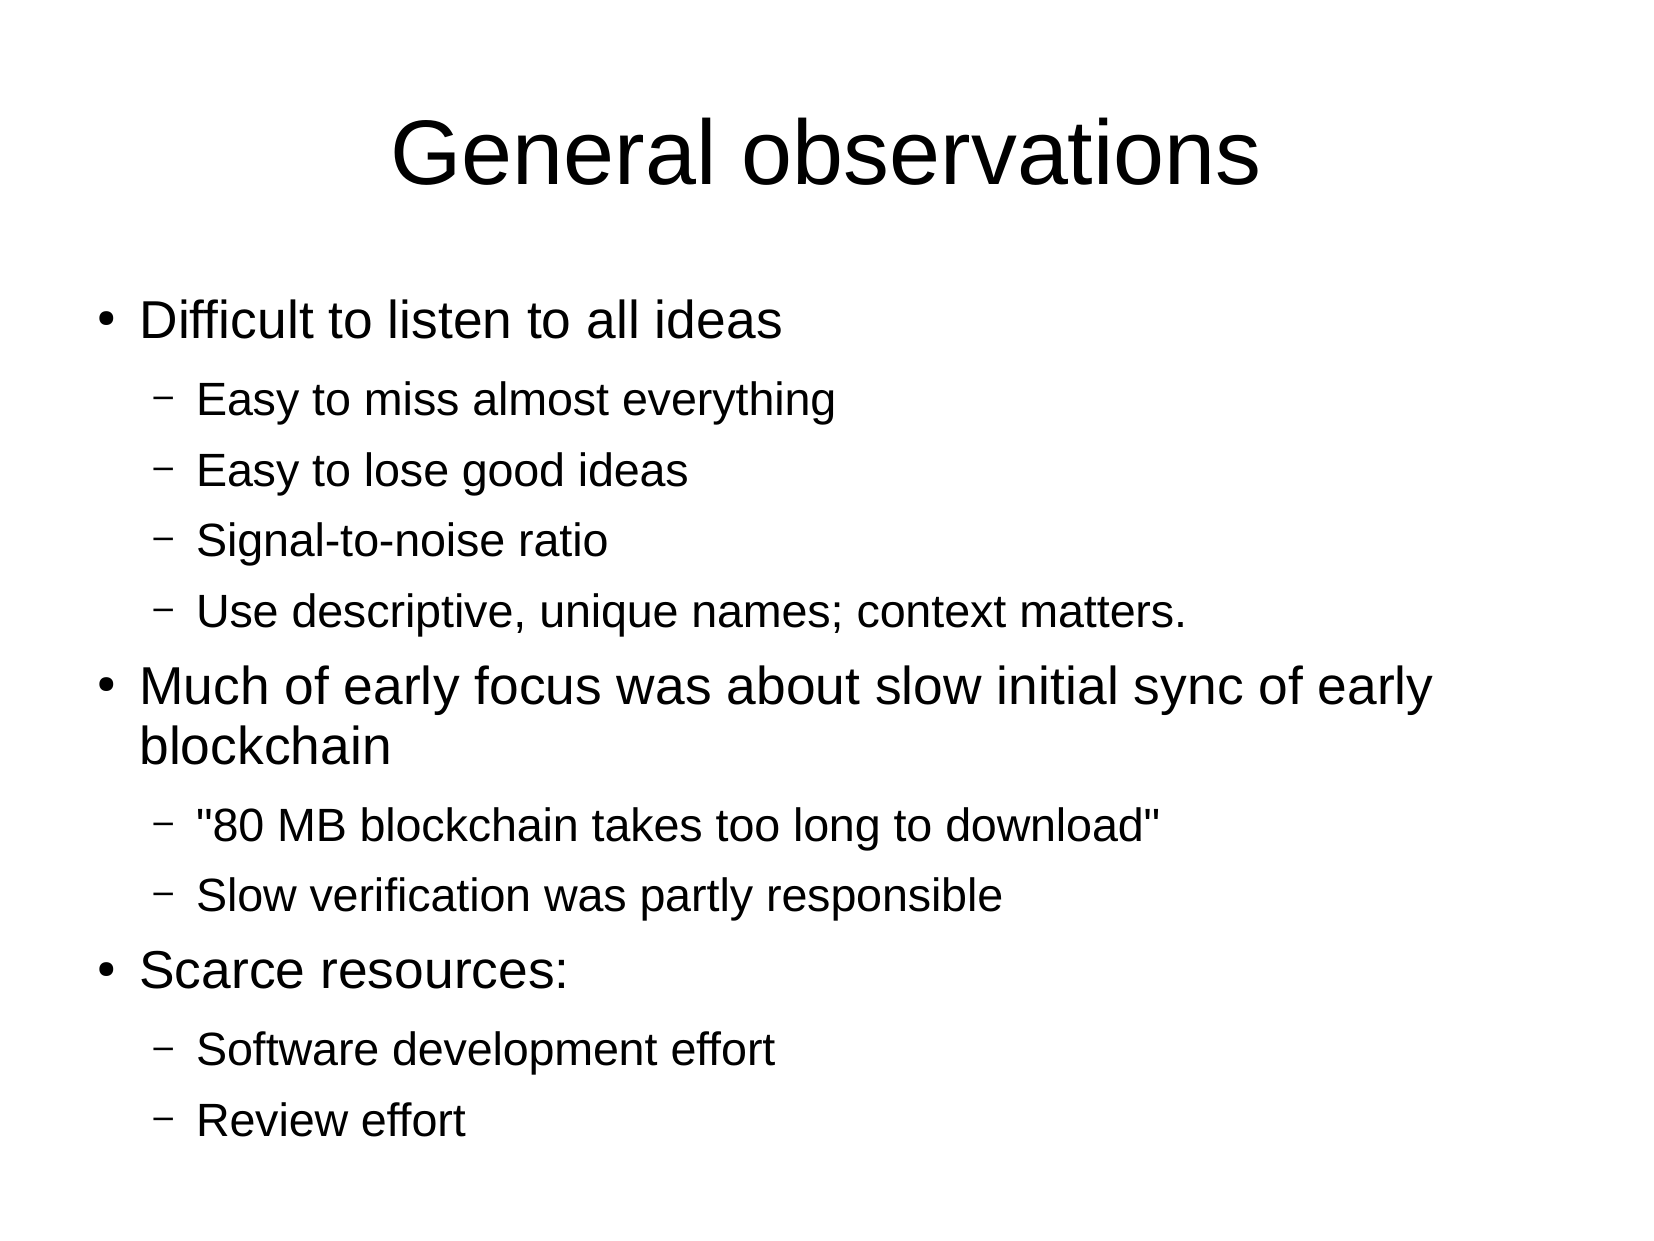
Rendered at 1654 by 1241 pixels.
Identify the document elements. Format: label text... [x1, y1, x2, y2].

list Difficult to listen to all ideas Easy to miss almost everything Easy to lose good ideas Signal-to-noise ratio Use descriptive, unique names; context matters. Much of early focus was about slow initial sync of early blockchain "80 MB blockchain takes too long to download" Slow verification was partly responsible Scarce resources: Software development effort Review effort [82, 290, 1571, 1156]
title General observations [82, 49, 1571, 257]
